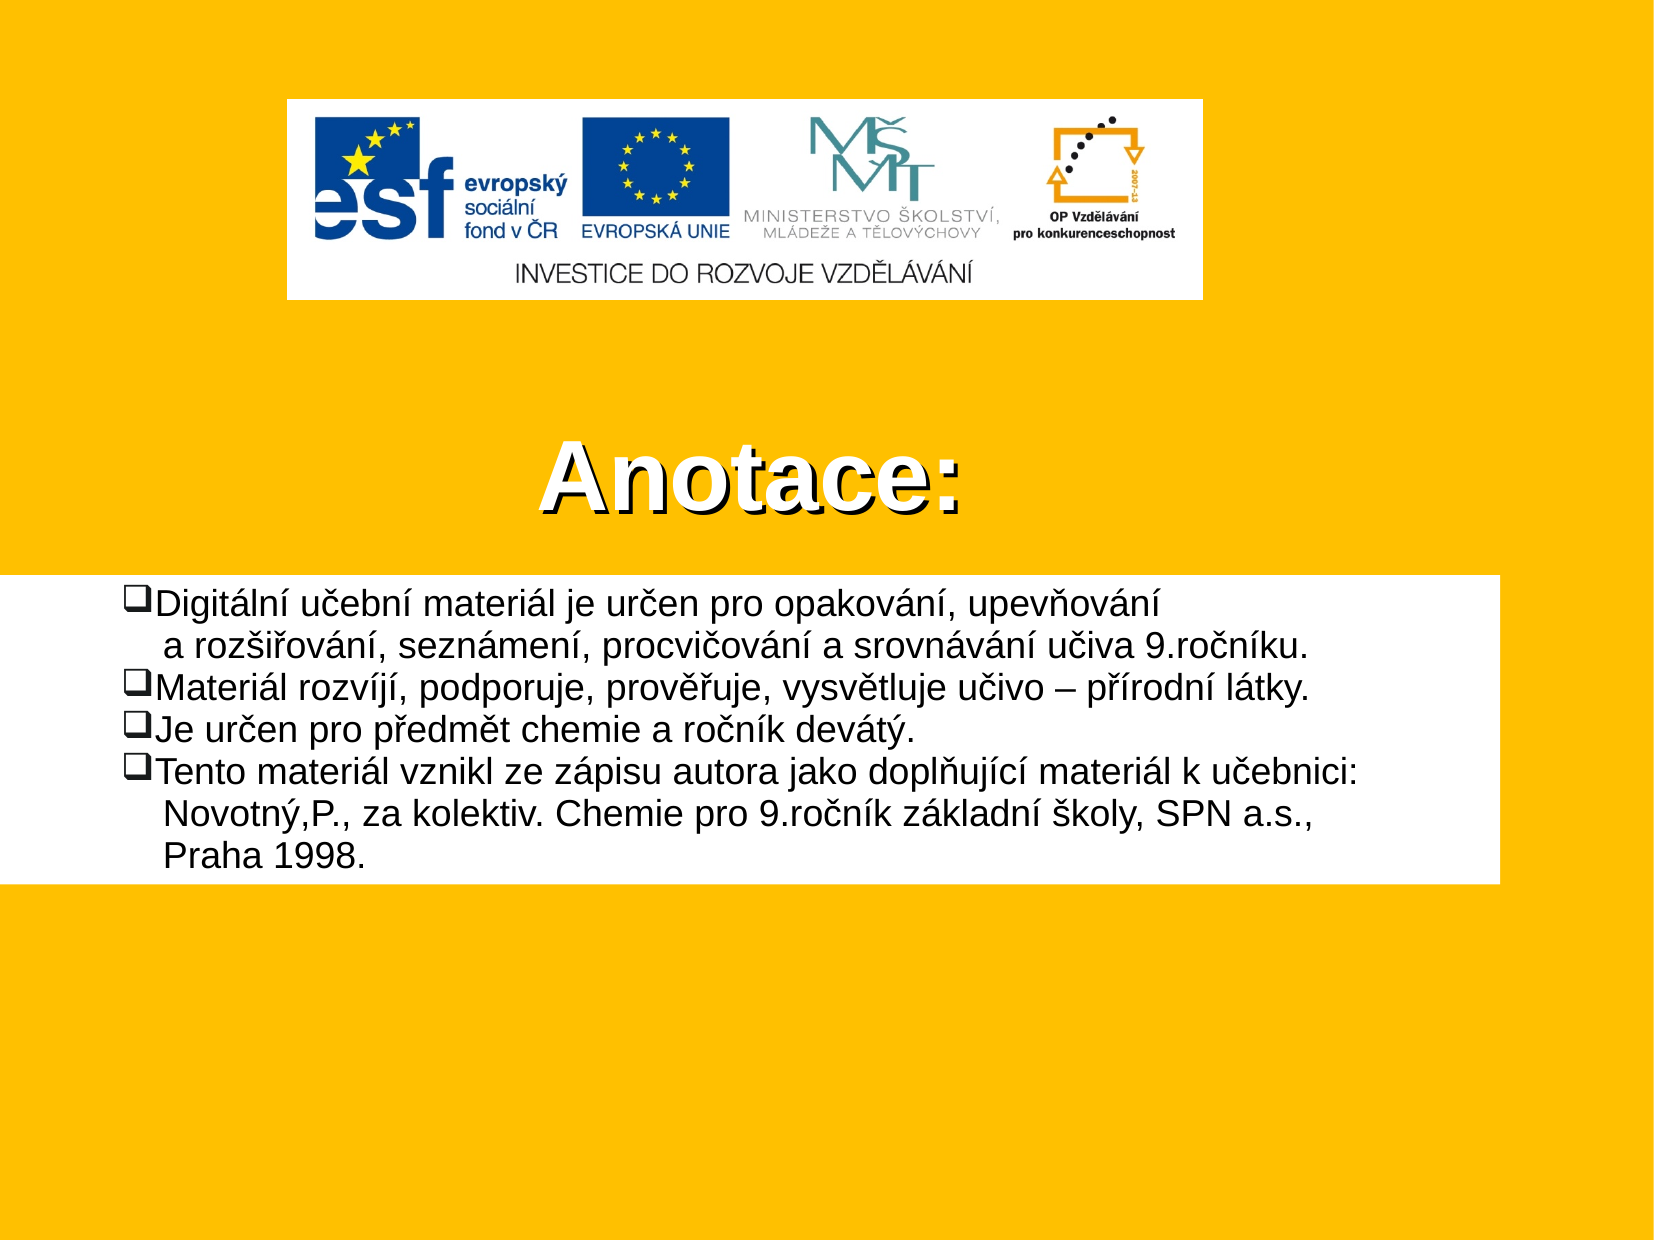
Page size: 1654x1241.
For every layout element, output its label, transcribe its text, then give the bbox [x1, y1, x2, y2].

title Anotace: [112, 349, 1388, 575]
text_box Digitální učební materiál je určen pro opakování, upevňování a rozšiřování, seznámení, procvičování a srovnávání učiva 9.ročníku. Materiál rozvíjí, podporuje, prověřuje, vysvětluje učivo – přírodní látky. Je určen pro předmět chemie a ročník devátý. Tento materiál vznikl ze zápisu autora jako doplňující materiál k učebnici: Novotný,P., za kolektiv. Chemie pro 9.ročník základní školy, SPN a.s., Praha 1998. [0, 575, 1501, 885]
picture [287, 99, 1203, 300]
